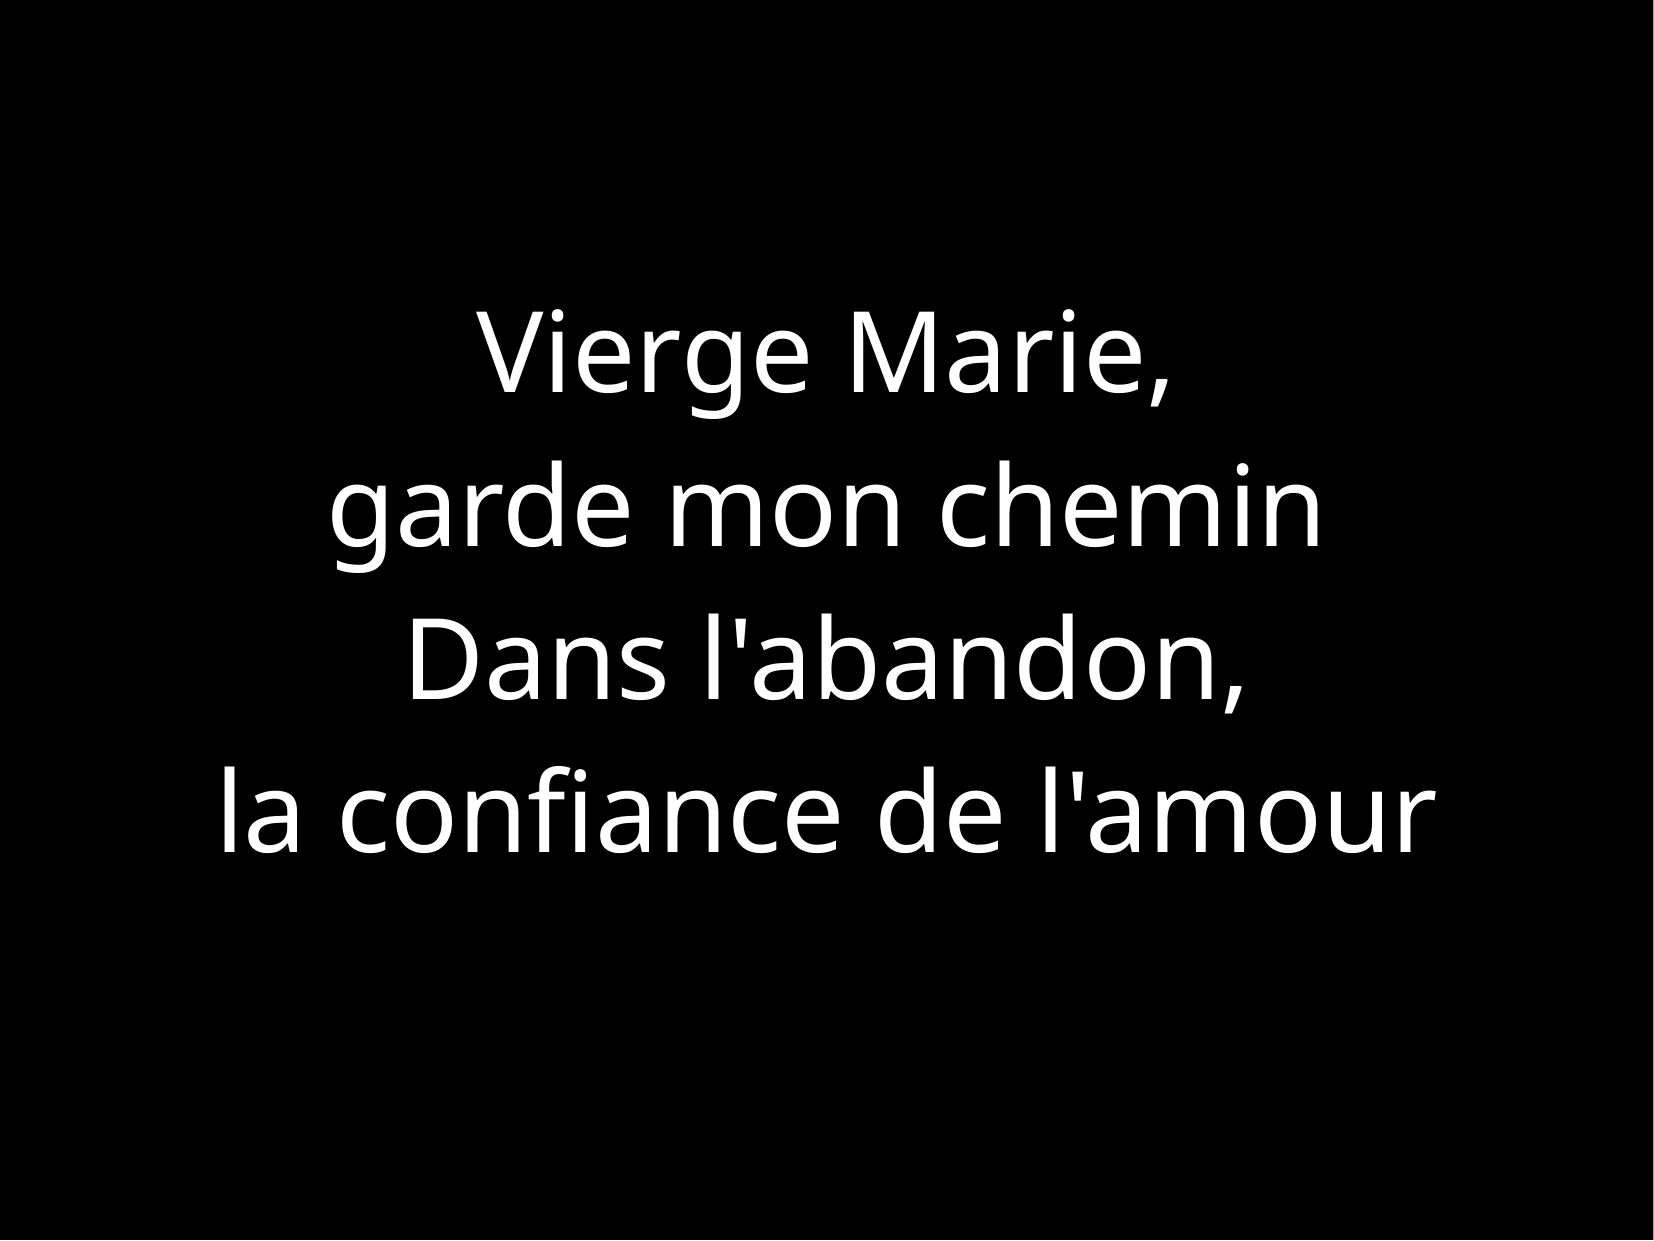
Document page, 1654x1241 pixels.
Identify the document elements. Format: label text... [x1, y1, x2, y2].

subtitle Vierge Marie, garde mon chemin Dans l'abandon, la confiance de l'amour [82, 49, 1571, 1109]
